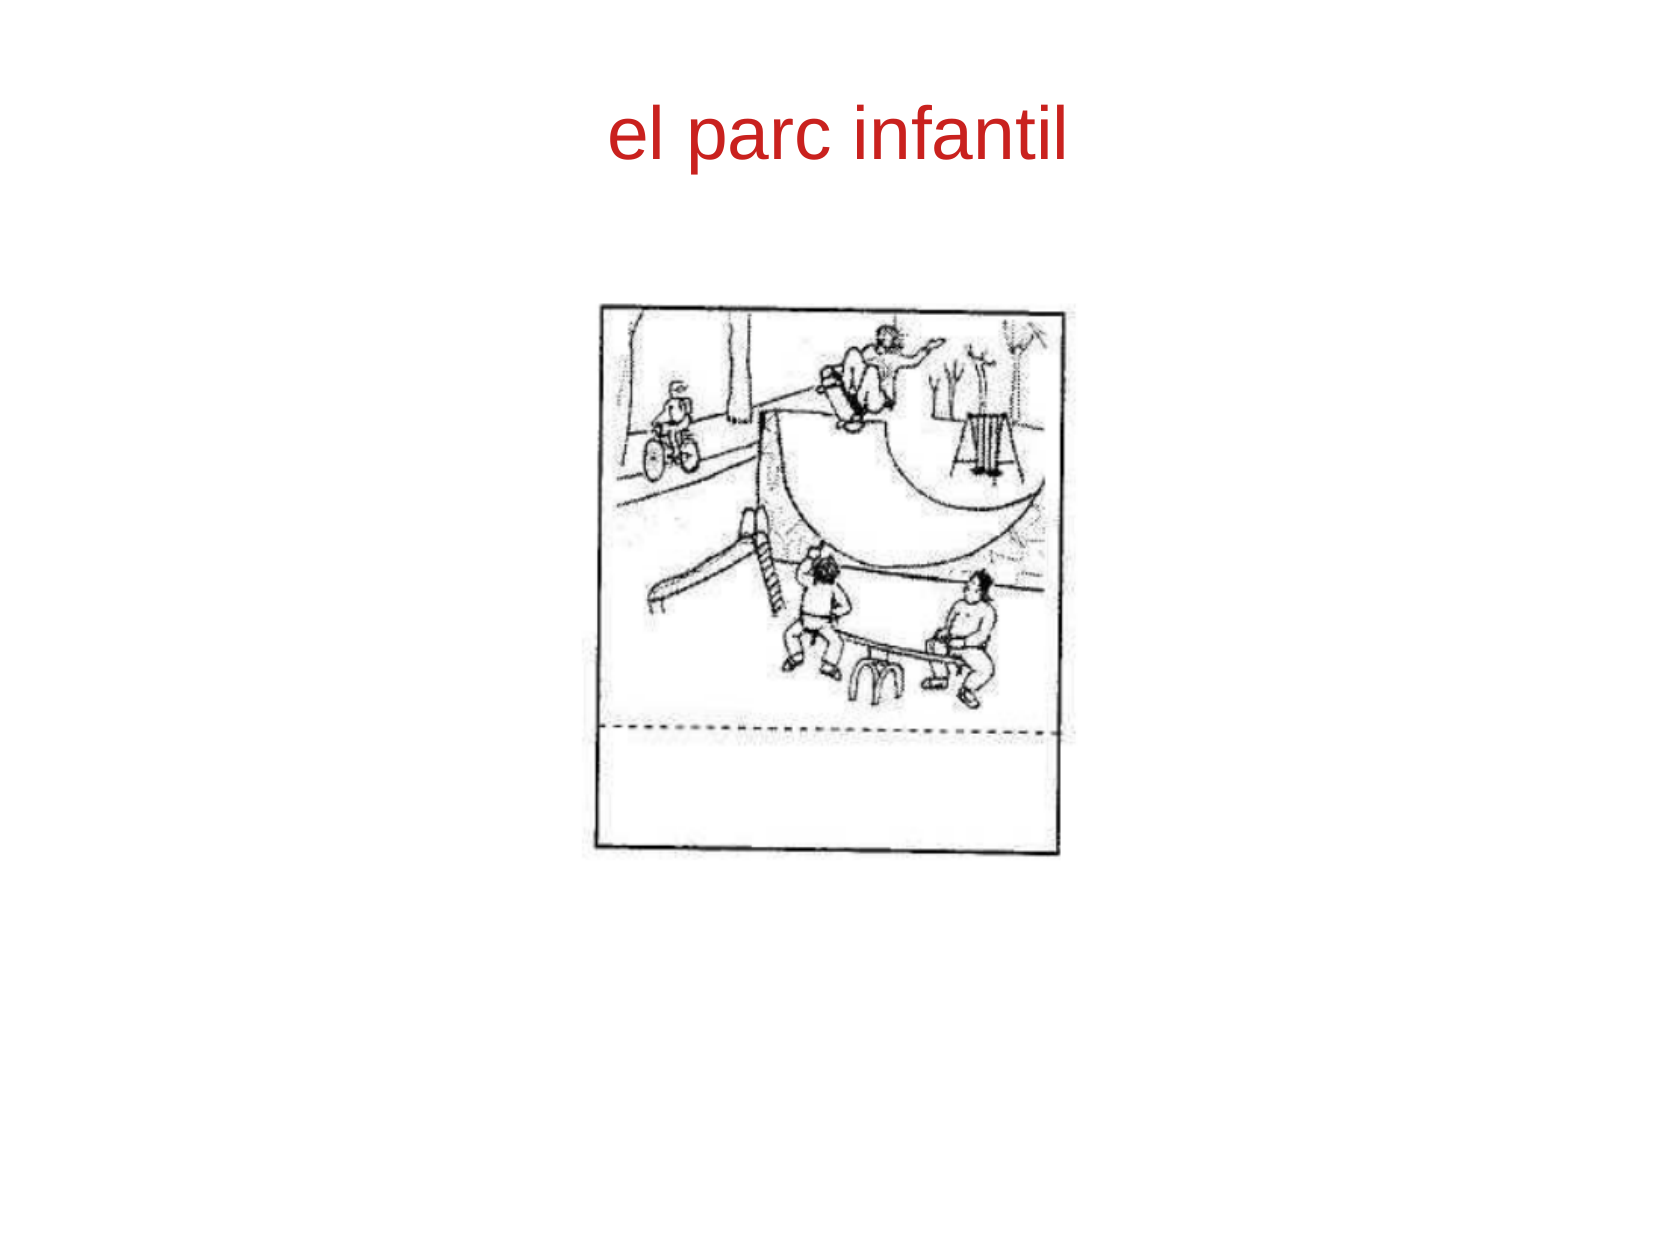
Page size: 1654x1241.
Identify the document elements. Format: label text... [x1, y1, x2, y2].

picture [581, 291, 1094, 873]
text_box el parc infantil [389, 58, 1288, 201]
